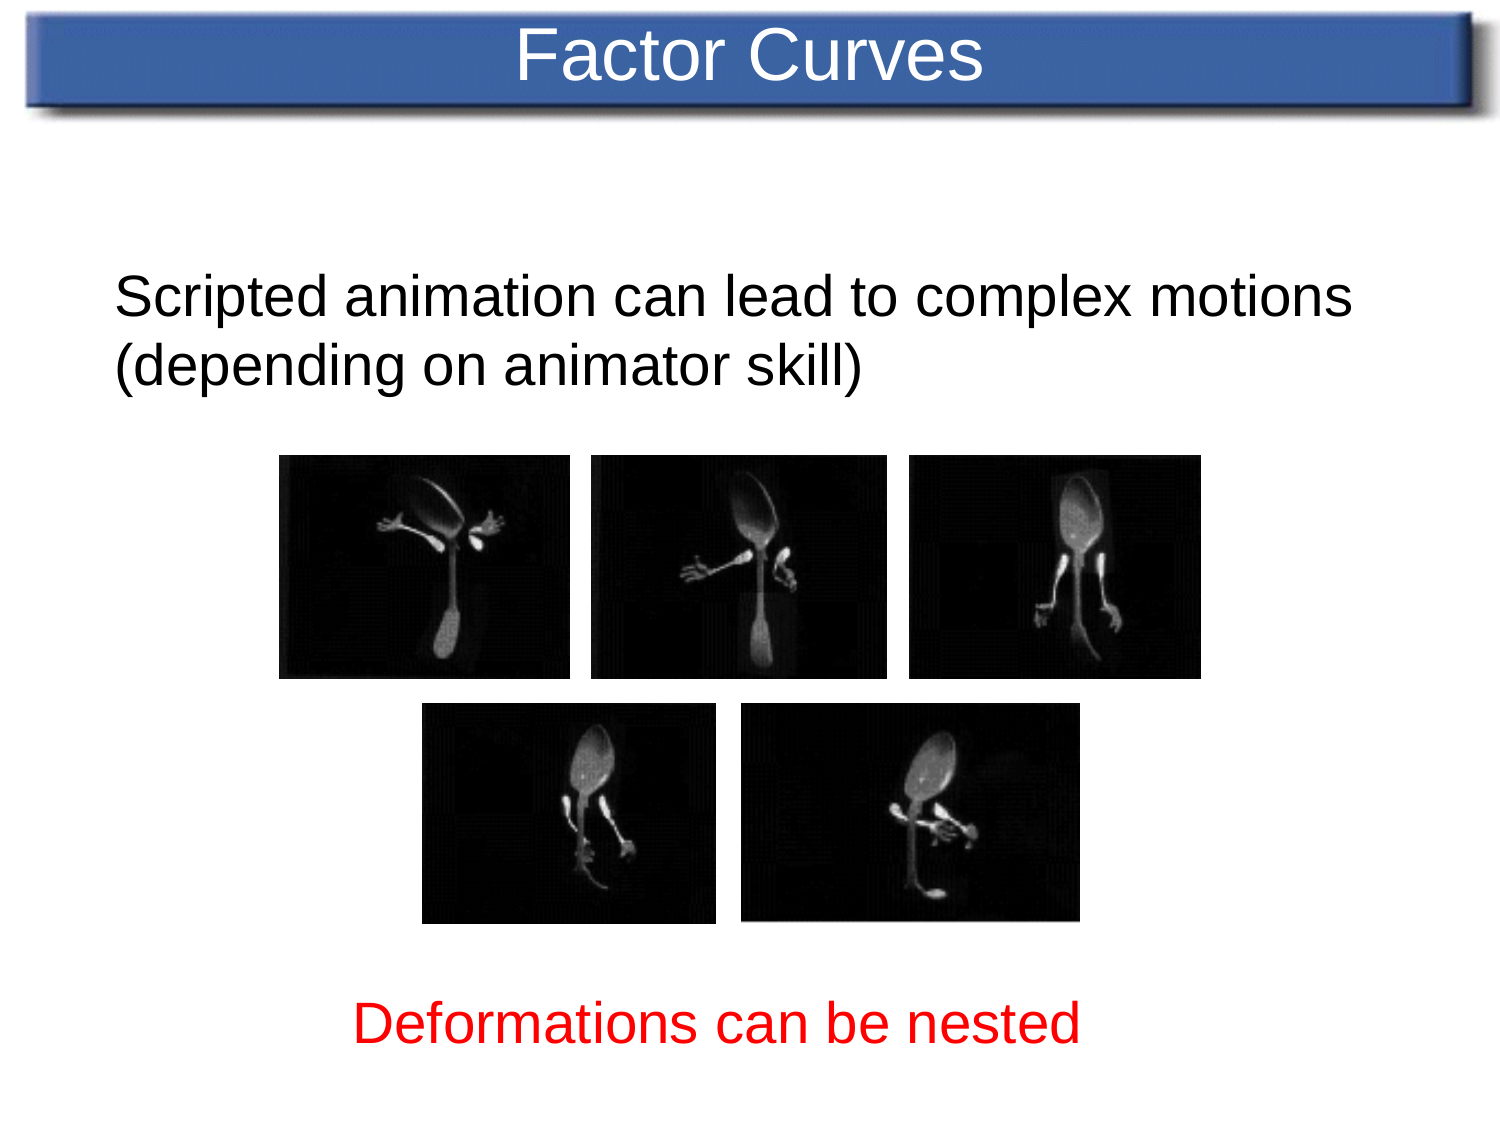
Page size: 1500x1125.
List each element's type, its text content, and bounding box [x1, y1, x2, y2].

picture [909, 455, 1201, 679]
picture [741, 703, 1080, 925]
text_box Deformations can be nested [337, 977, 1138, 1063]
picture [591, 455, 887, 679]
text_box Scripted animation can lead to complex motions (depending on animator skill) [99, 249, 1468, 406]
picture [24, 9, 1500, 125]
title Factor Curves [75, 0, 1426, 103]
picture [422, 703, 716, 924]
picture [279, 455, 570, 679]
